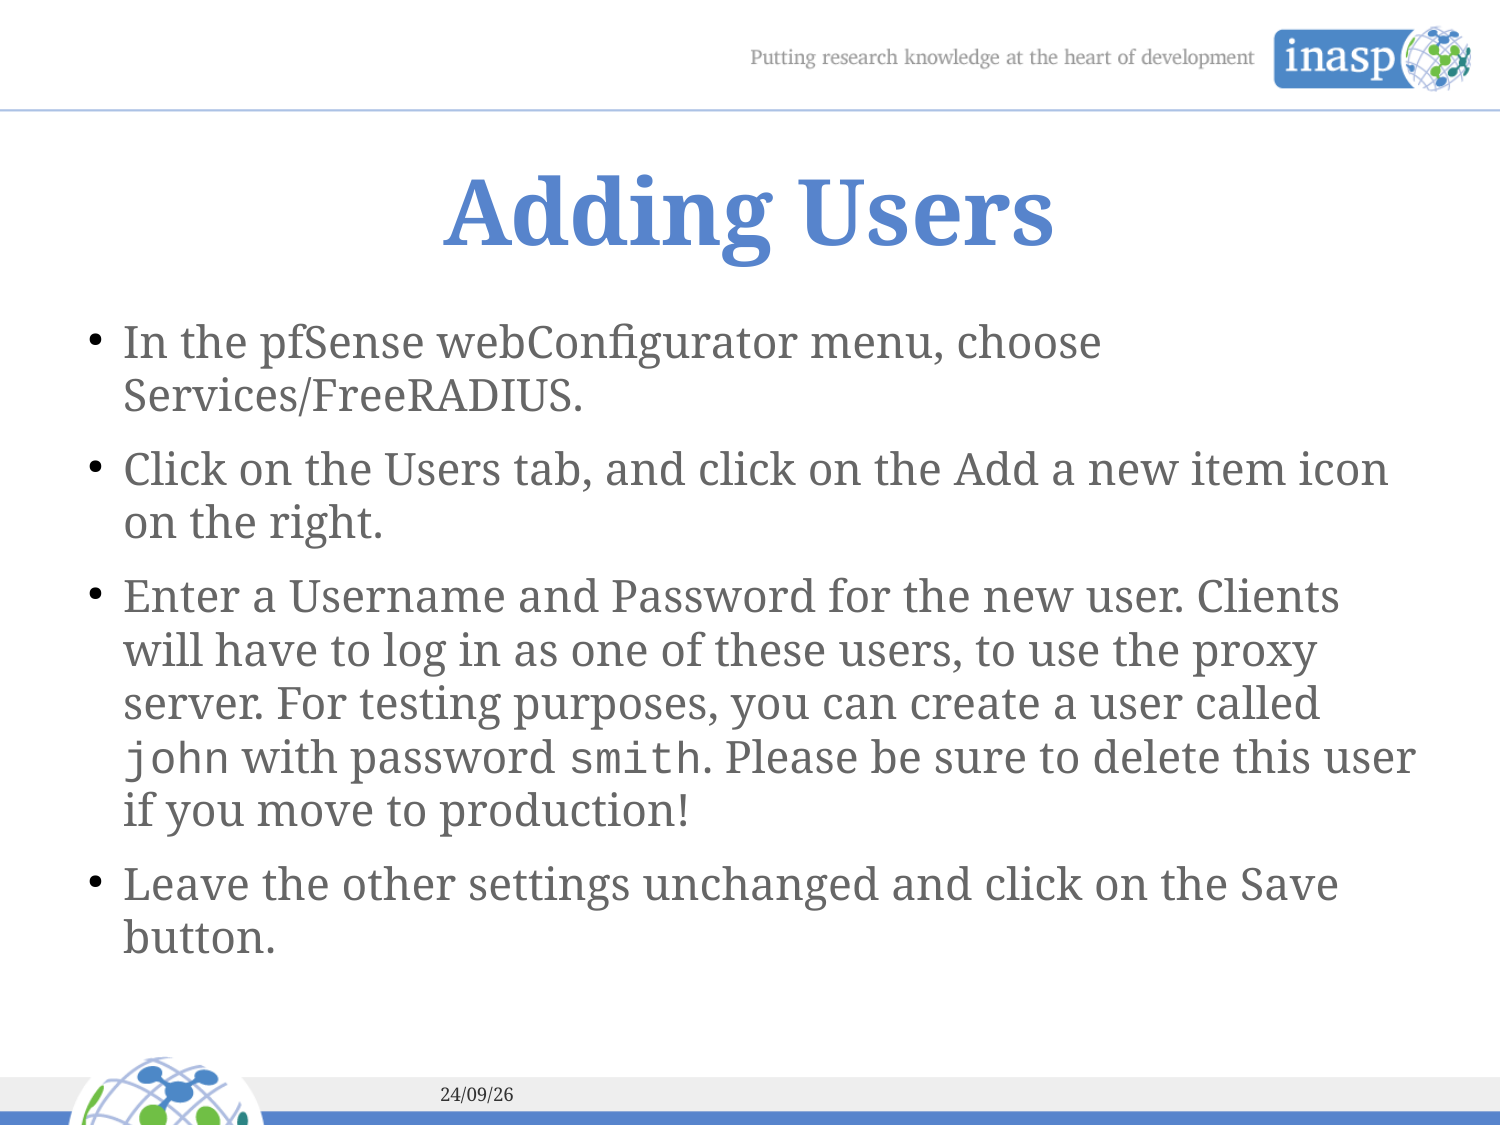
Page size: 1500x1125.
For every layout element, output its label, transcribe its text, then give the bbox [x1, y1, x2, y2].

title Adding Users [75, 129, 1426, 313]
picture [0, 0, 1500, 1125]
list In the pfSense webConfigurator menu, choose Services/FreeRADIUS. Click on the Users tab, and click on the Add a new item icon on the right. Enter a Username and Password for the new user. Clients will have to log in as one of these users, to use the proxy server. For testing purposes, you can create a user called john with password smith. Please be sure to delete this user if you move to production! Leave the other settings unchanged and click on the Save button. [75, 313, 1426, 967]
